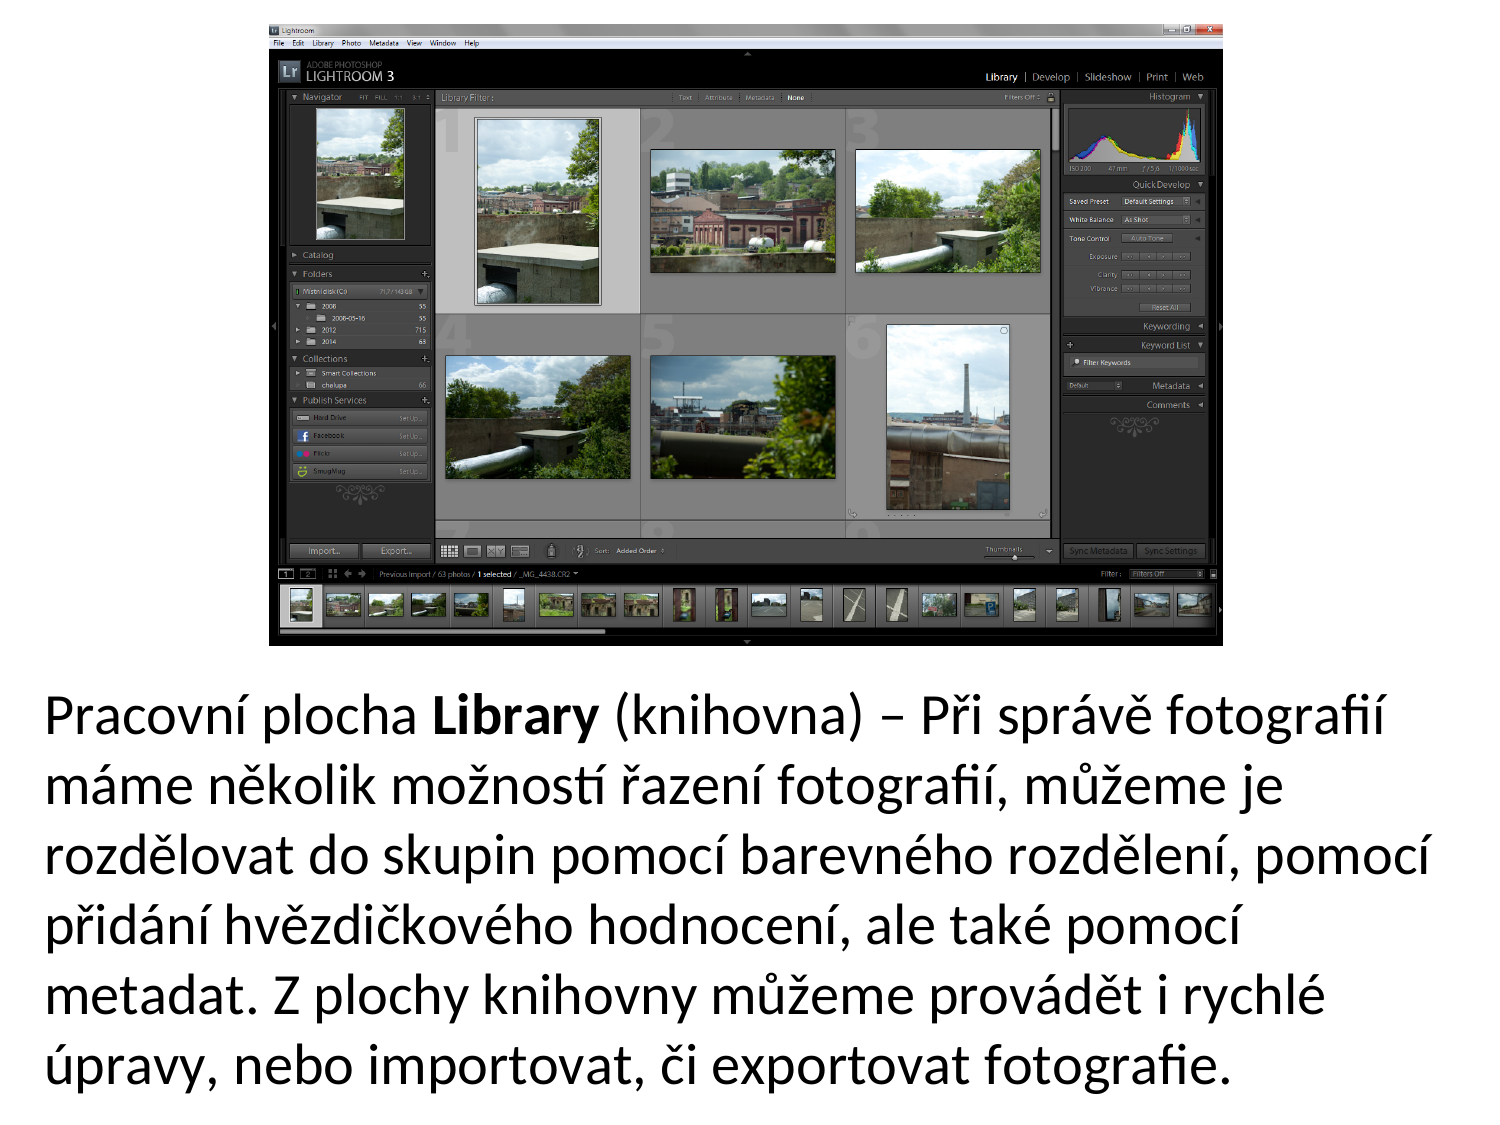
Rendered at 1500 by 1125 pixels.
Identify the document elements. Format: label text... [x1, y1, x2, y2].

picture [269, 24, 1223, 646]
text_box Pracovní plocha Library (knihovna) – Při správě fotografií máme několik možností řazení fotografií, můžeme je rozdělovat do skupin pomocí barevného rozdělení, pomocí přidání hvězdičkového hodnocení, ale také pomocí metadat. Z plochy knihovny můžeme provádět i rychlé úpravy, nebo importovat, či exportovat fotografie. [29, 668, 1459, 1105]
